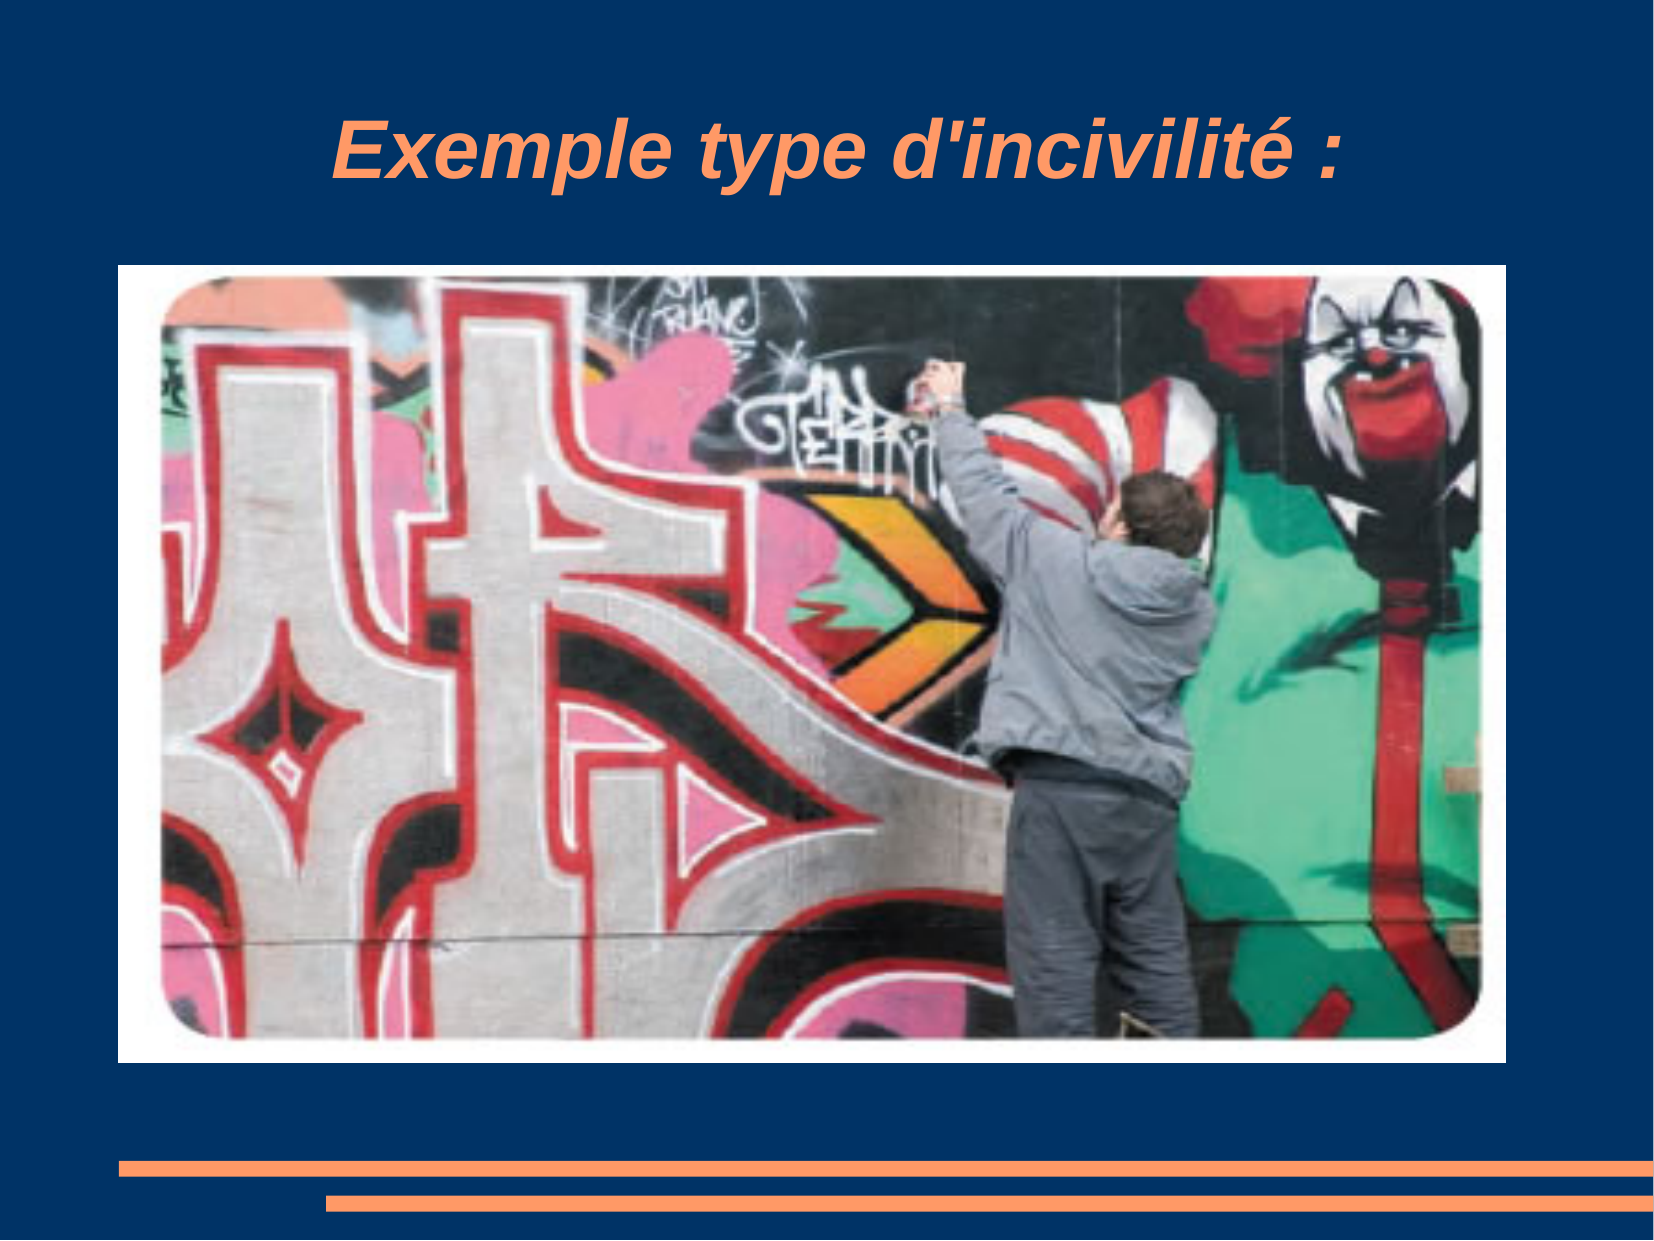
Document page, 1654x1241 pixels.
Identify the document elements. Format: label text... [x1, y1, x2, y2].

title Exemple type d'incivilité : [121, 46, 1534, 254]
picture [118, 265, 1506, 1063]
